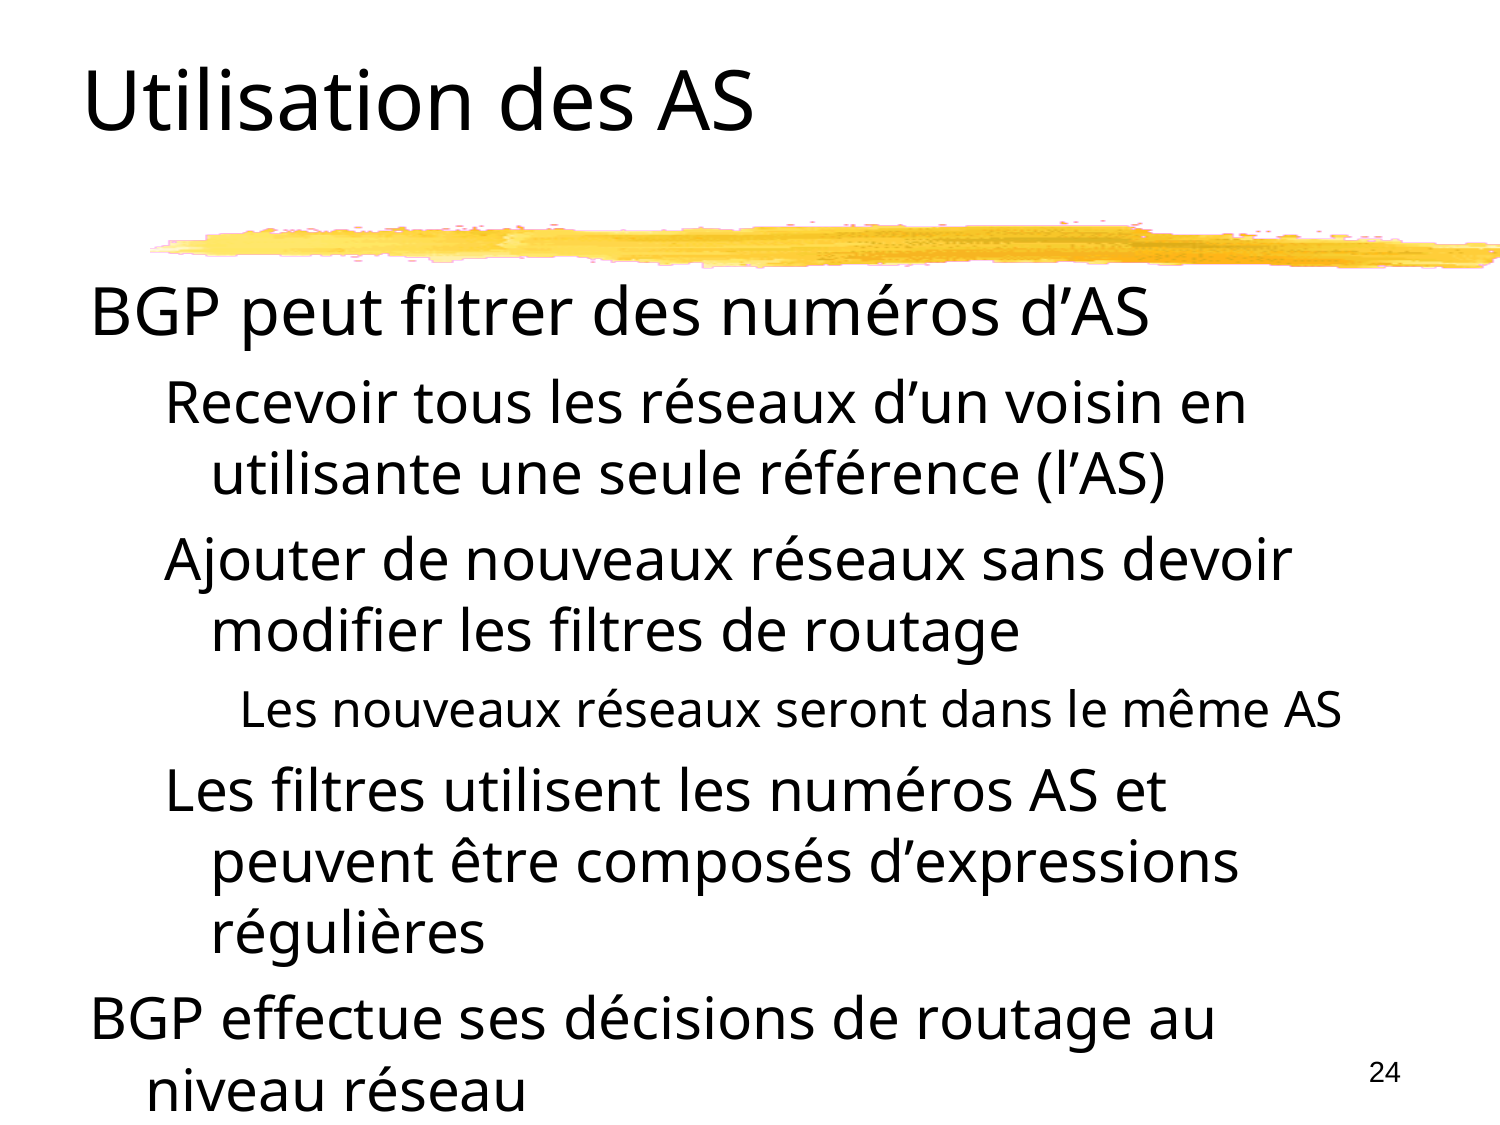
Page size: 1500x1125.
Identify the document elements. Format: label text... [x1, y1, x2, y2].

title Utilisation des AS [66, 37, 1342, 163]
list BGP peut filtrer des numéros d’AS Recevoir tous les réseaux d’un voisin en utilisante une seule référence (l’AS)‏ Ajouter de nouveaux réseaux sans devoir modifier les filtres de routage Les nouveaux réseaux seront dans le même AS Les filtres utilisent les numéros AS et peuvent être composés d’expressions régulières BGP effectue ses décisions de routage au niveau réseau [74, 262, 1417, 1096]
picture [150, 215, 1500, 279]
